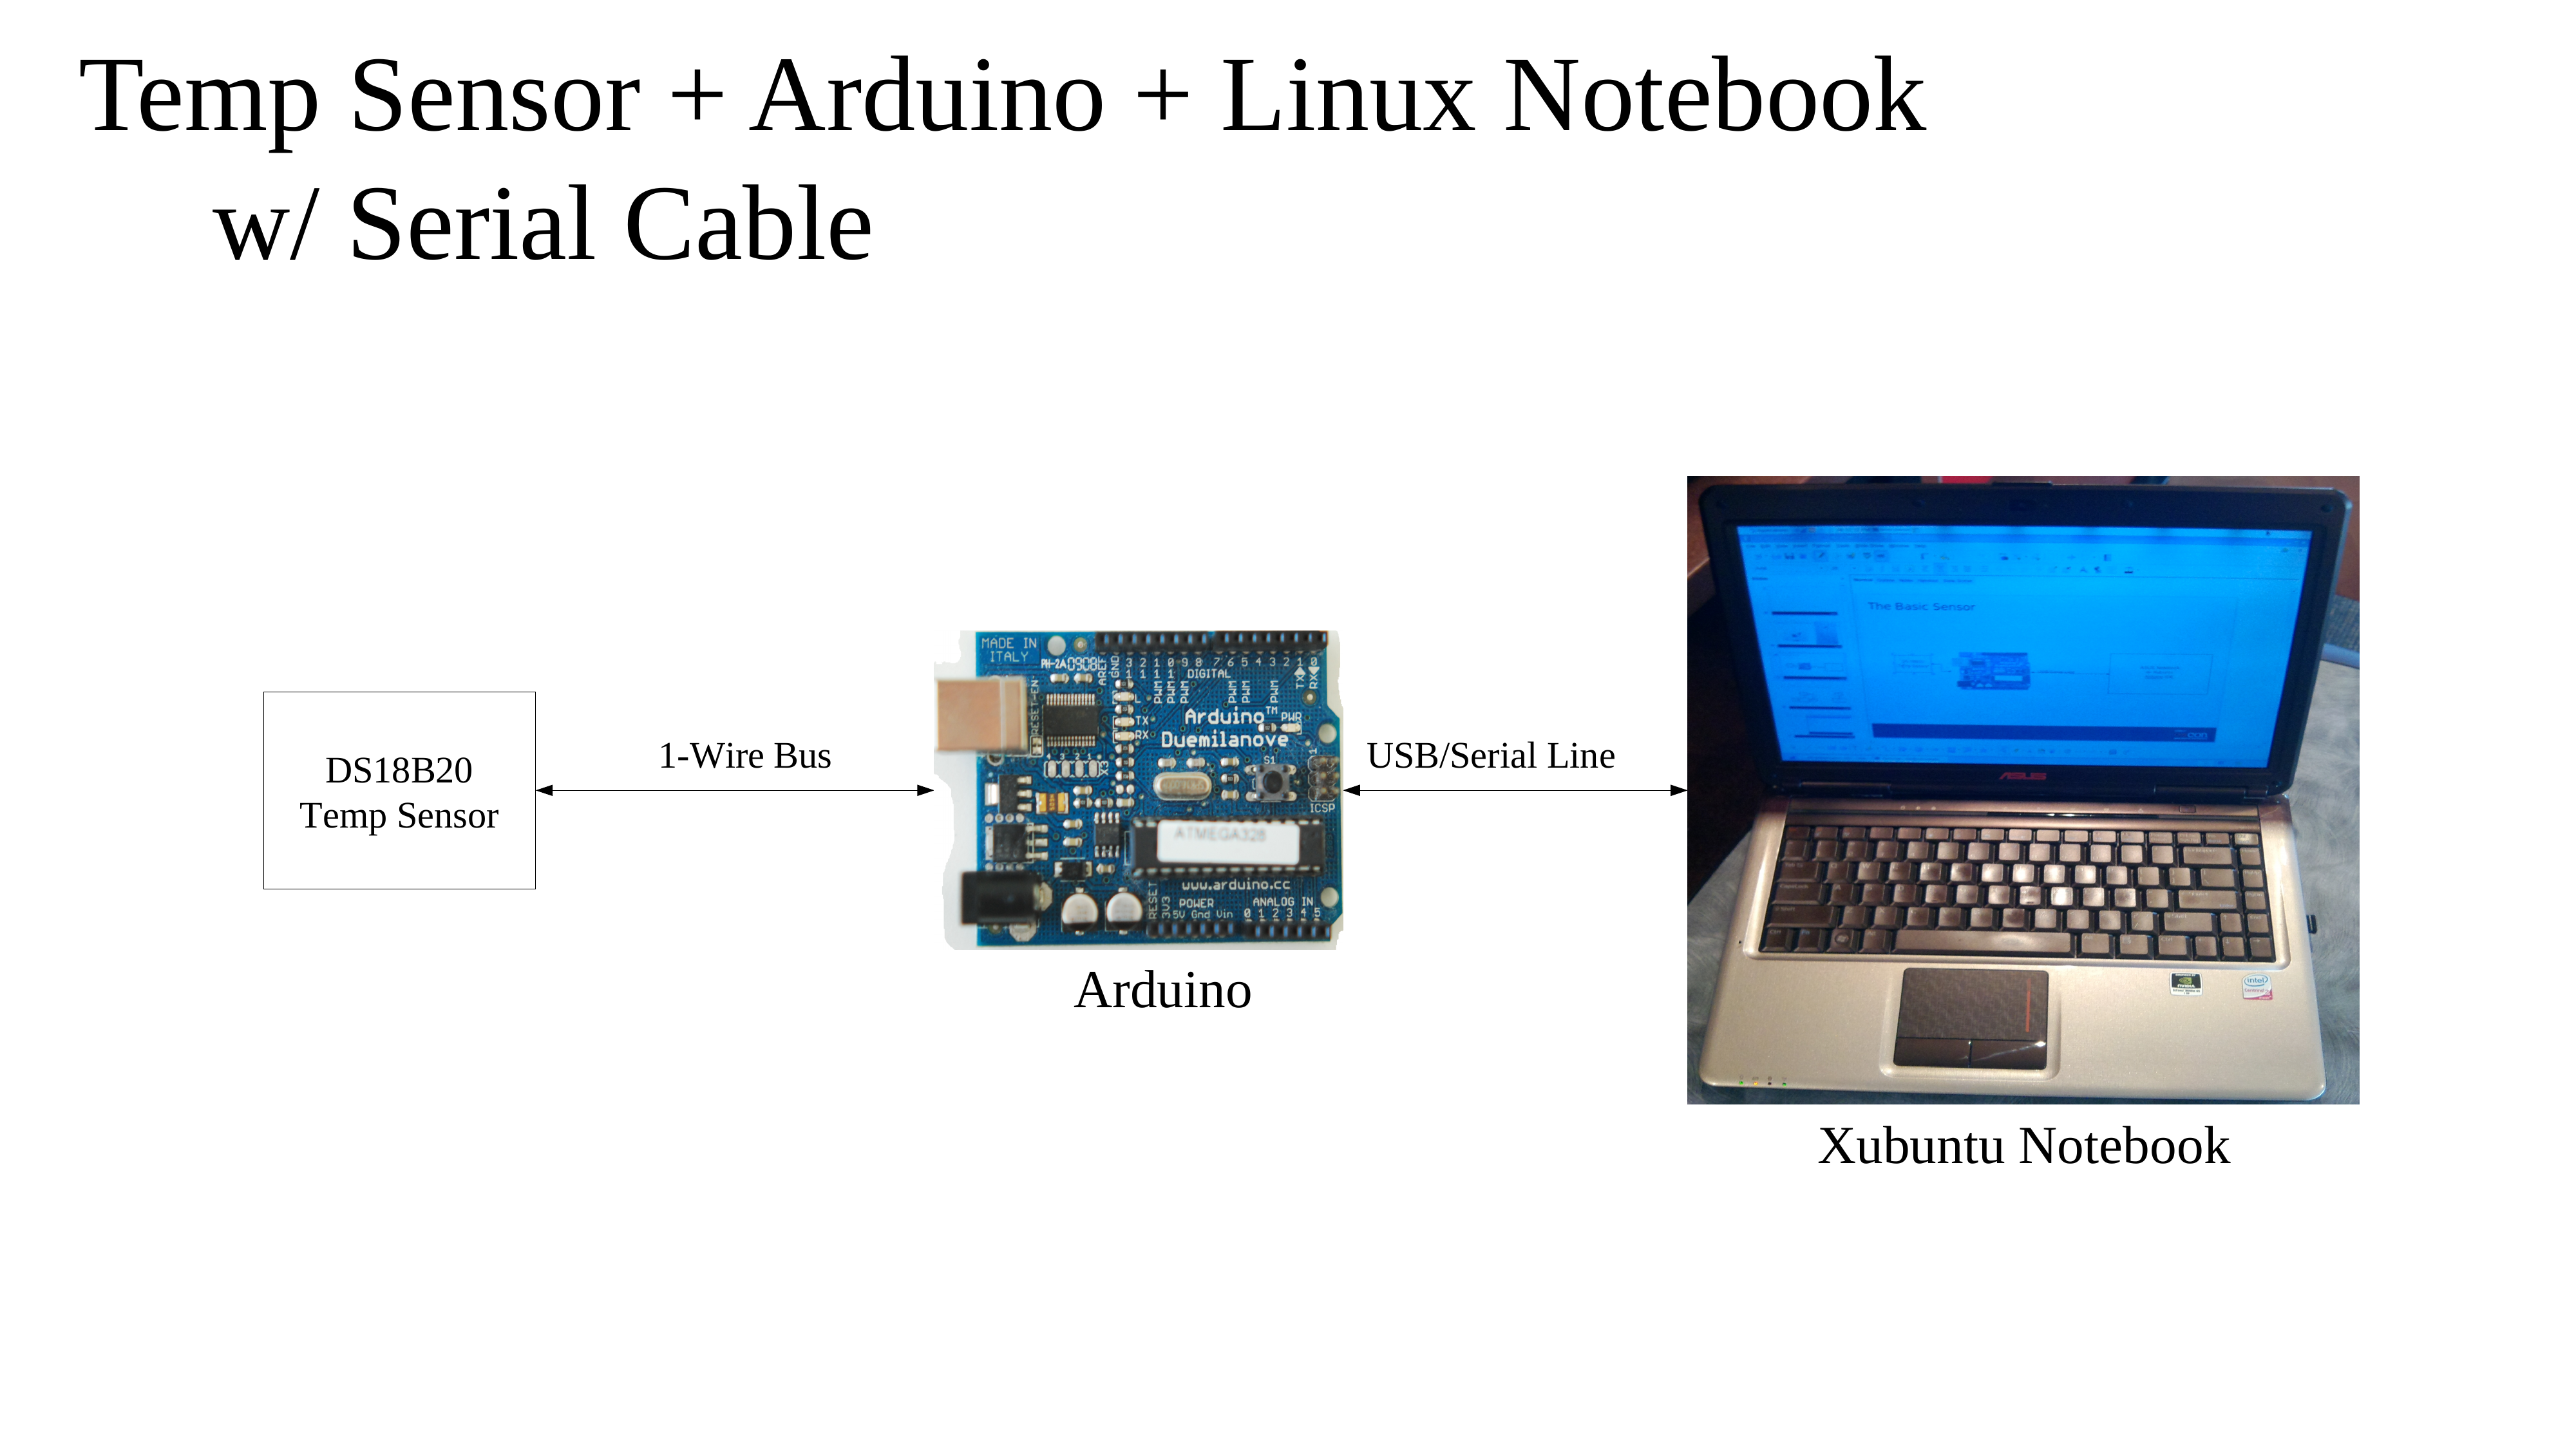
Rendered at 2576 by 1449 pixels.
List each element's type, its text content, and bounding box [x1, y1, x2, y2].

text_box 1-Wire Bus [649, 726, 867, 790]
title Temp Sensor + Arduino + Linux Notebook w/ Serial Cable [73, 17, 2502, 286]
text_box DS18B20 Temp Sensor [263, 692, 536, 889]
picture [934, 630, 1343, 950]
picture [1687, 476, 2360, 1104]
text_box Xubuntu Notebook [1808, 1104, 2445, 1200]
text_box USB/Serial Line [1357, 726, 1660, 790]
text_box Arduino [1064, 949, 1344, 1045]
